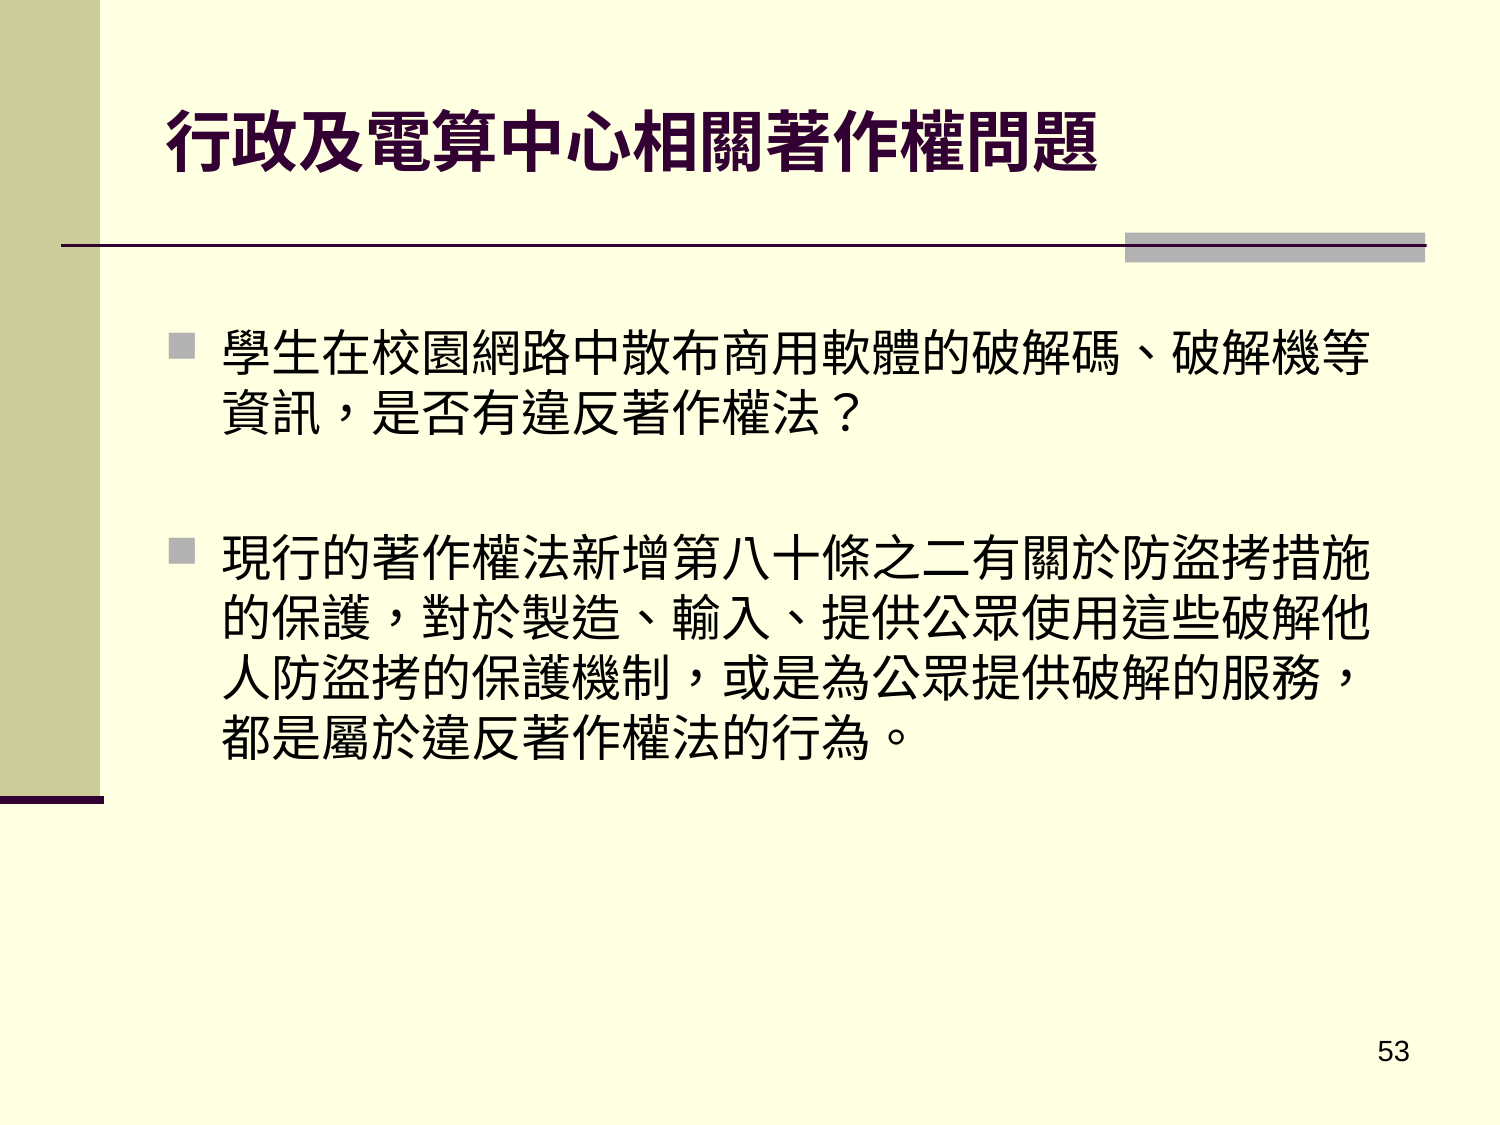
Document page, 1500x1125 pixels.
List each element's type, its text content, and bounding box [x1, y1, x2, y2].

list 學生在校園網路中散布商用軟體的破解碼、破解機等資訊，是否有違反著作權法？ 現行的著作權法新增第八十條之二有關於防盜拷措施的保護，對於製造、輸入、提供公眾使用這些破解他人防盜拷的保護機制，或是為公眾提供破解的服務，都是屬於違反著作權法的行為。 [150, 314, 1426, 1006]
text_box <編號> [1074, 1024, 1426, 1103]
title 行政及電算中心相關著作權問題 [150, 45, 1426, 234]
